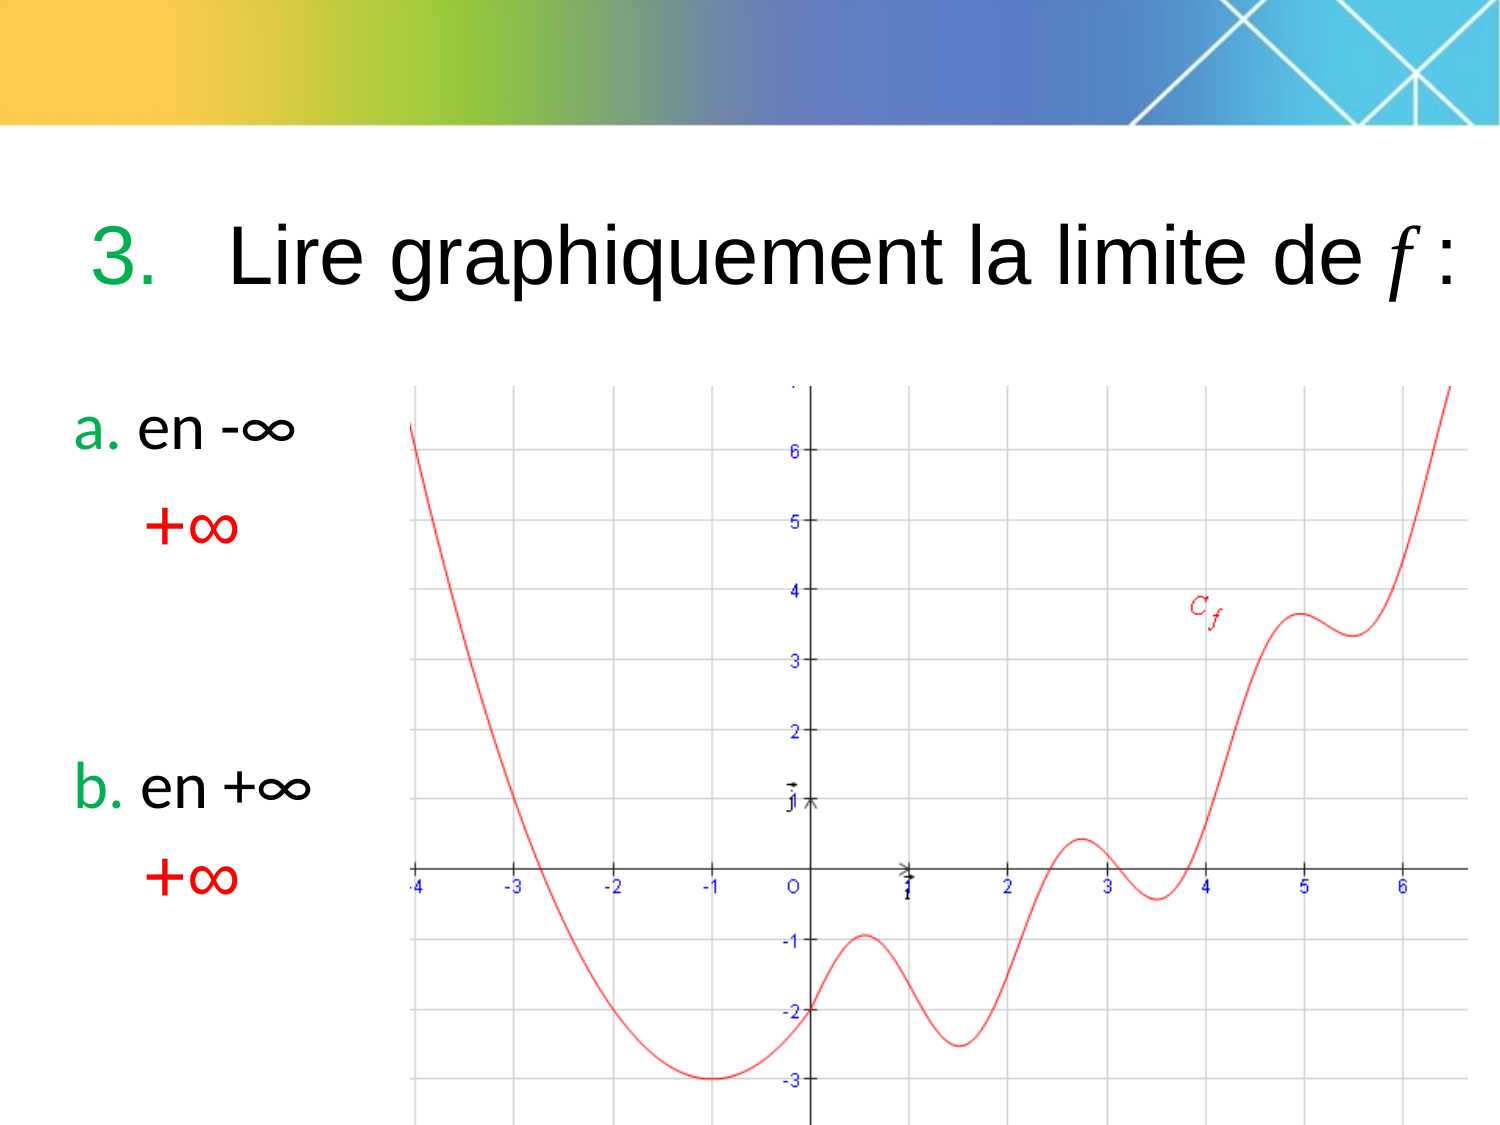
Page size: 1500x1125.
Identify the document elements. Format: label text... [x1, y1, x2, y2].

text_box Lire graphiquement la limite de f : [75, 164, 1500, 338]
text_box a. en -∞ b. en +∞ [58, 375, 399, 830]
picture [410, 386, 1468, 1125]
text_box +∞ [128, 468, 352, 574]
text_box +∞ [128, 819, 352, 925]
picture [0, 0, 1500, 127]
